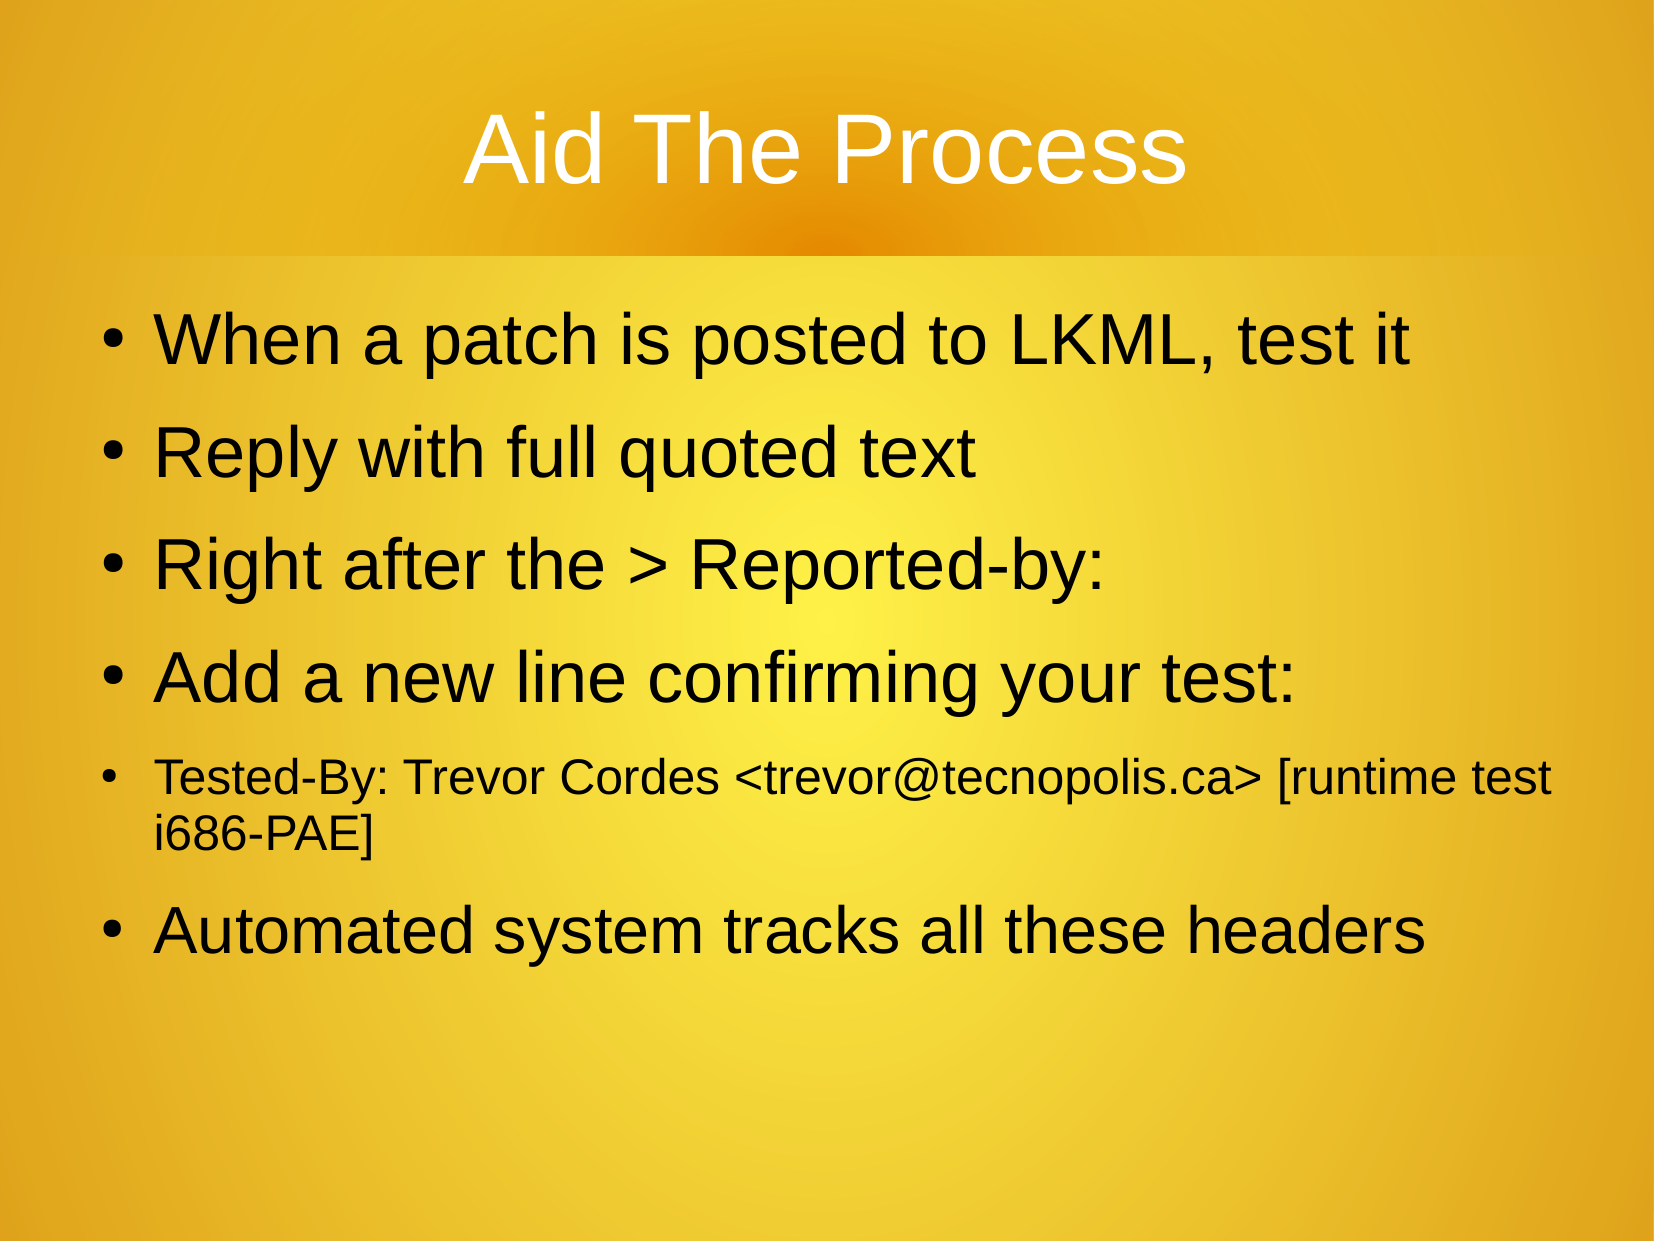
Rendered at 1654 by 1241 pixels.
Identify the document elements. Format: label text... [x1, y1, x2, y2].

list When a patch is posted to LKML, test it Reply with full quoted text Right after the > Reported-by: Add a new line confirming your test: Tested-By: Trevor Cordes <trevor@tecnopolis.ca> [runtime test i686-PAE] Automated system tracks all these headers [82, 299, 1571, 1019]
title Aid The Process [82, 47, 1571, 252]
